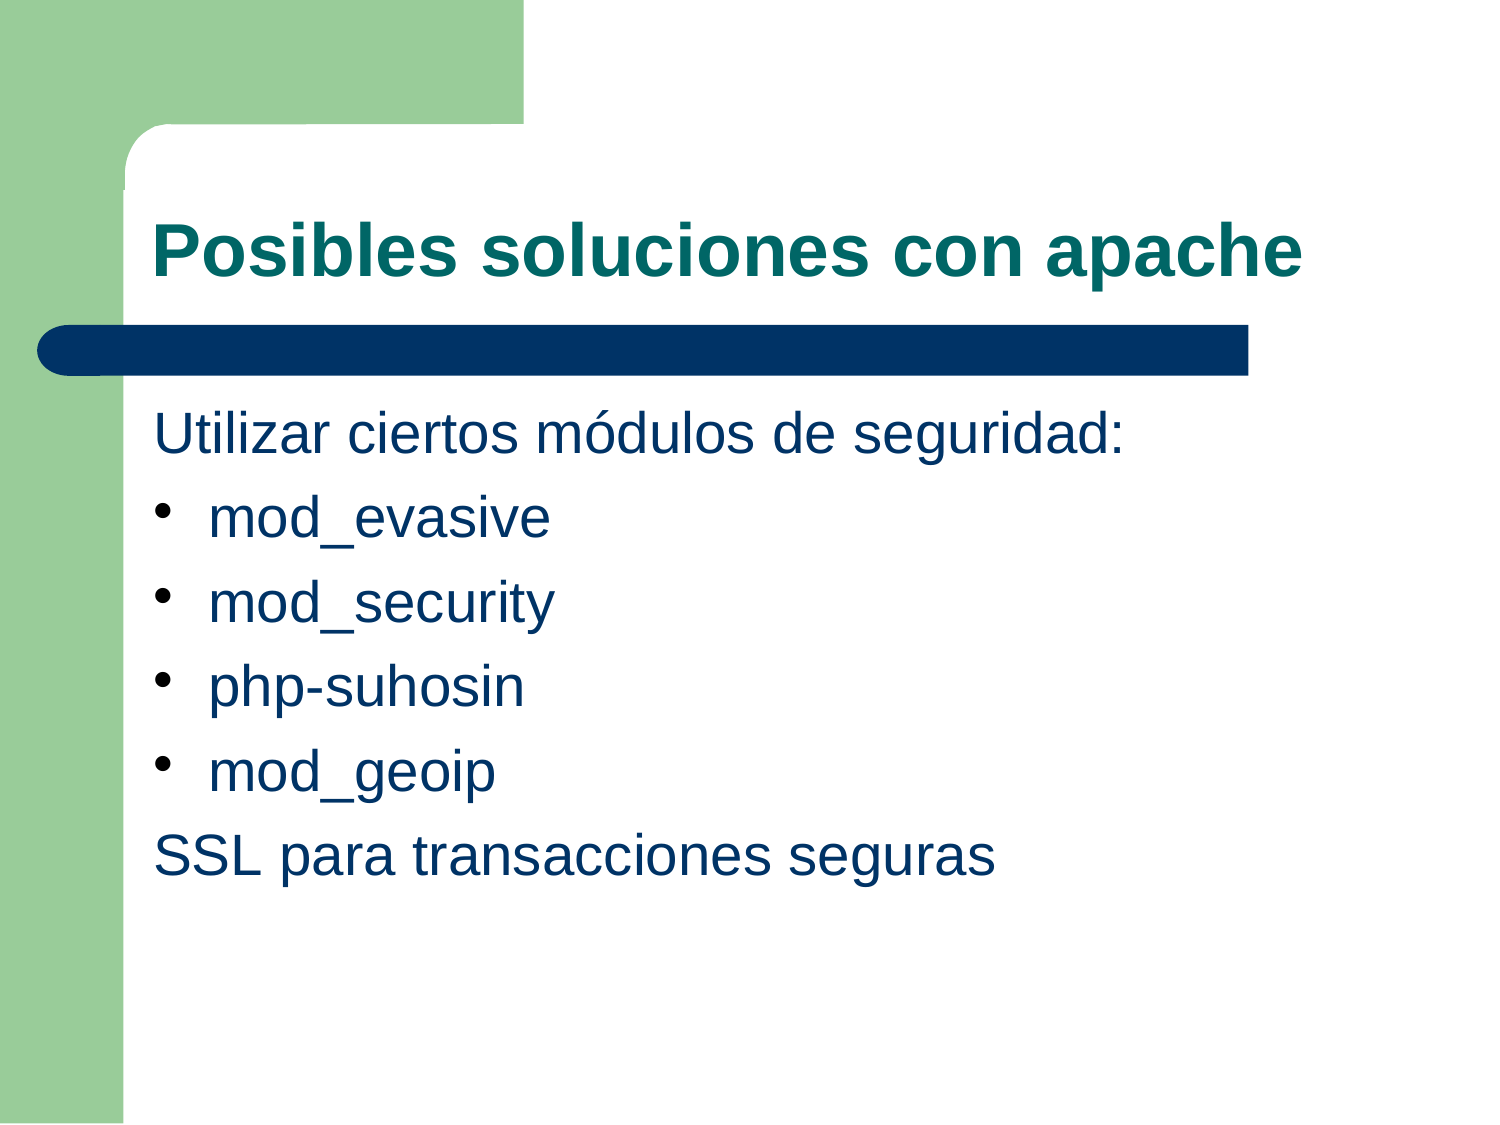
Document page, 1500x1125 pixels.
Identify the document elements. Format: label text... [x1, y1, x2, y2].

list Utilizar ciertos módulos de seguridad: mod_evasive mod_security php-suhosin mod_geoip SSL para transacciones seguras [137, 387, 1399, 1125]
title Posibles soluciones con apache [136, 136, 1413, 300]
